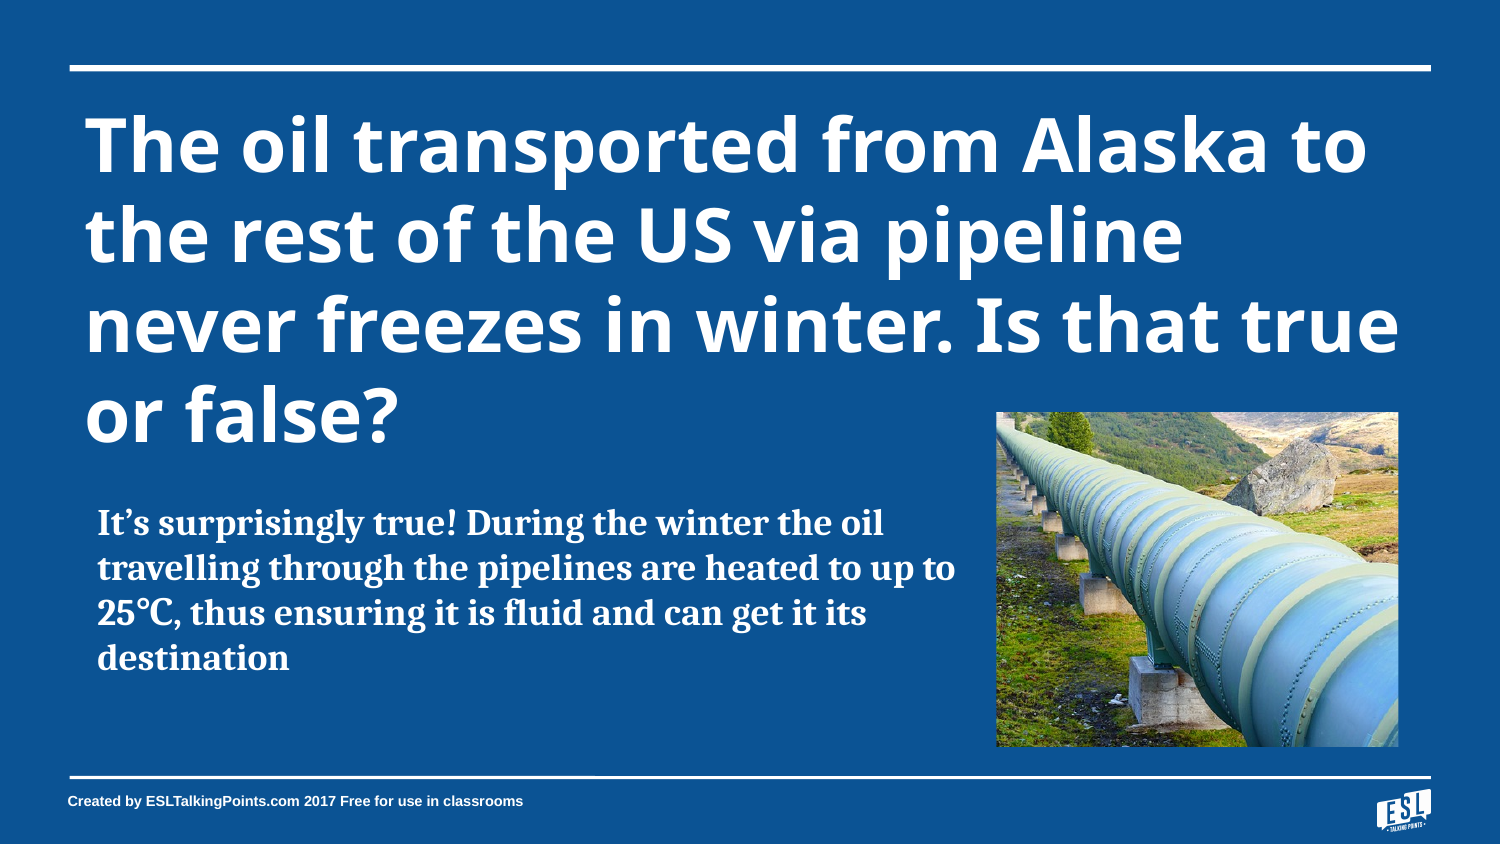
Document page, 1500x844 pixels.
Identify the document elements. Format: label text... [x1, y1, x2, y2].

title The oil transported from Alaska to the rest of the US via pipeline never freezes in winter. Is that true or false? [69, 82, 1431, 444]
text_box Created by ESLTalkingPoints.com 2017 Free for use in classrooms [52, 779, 1070, 822]
picture [996, 412, 1399, 747]
title It’s surprisingly true! During the winter the oil travelling through the pipelines are heated to up to 25℃, thus ensuring it is fluid and can get it its destination [82, 483, 989, 740]
picture [1377, 789, 1431, 832]
